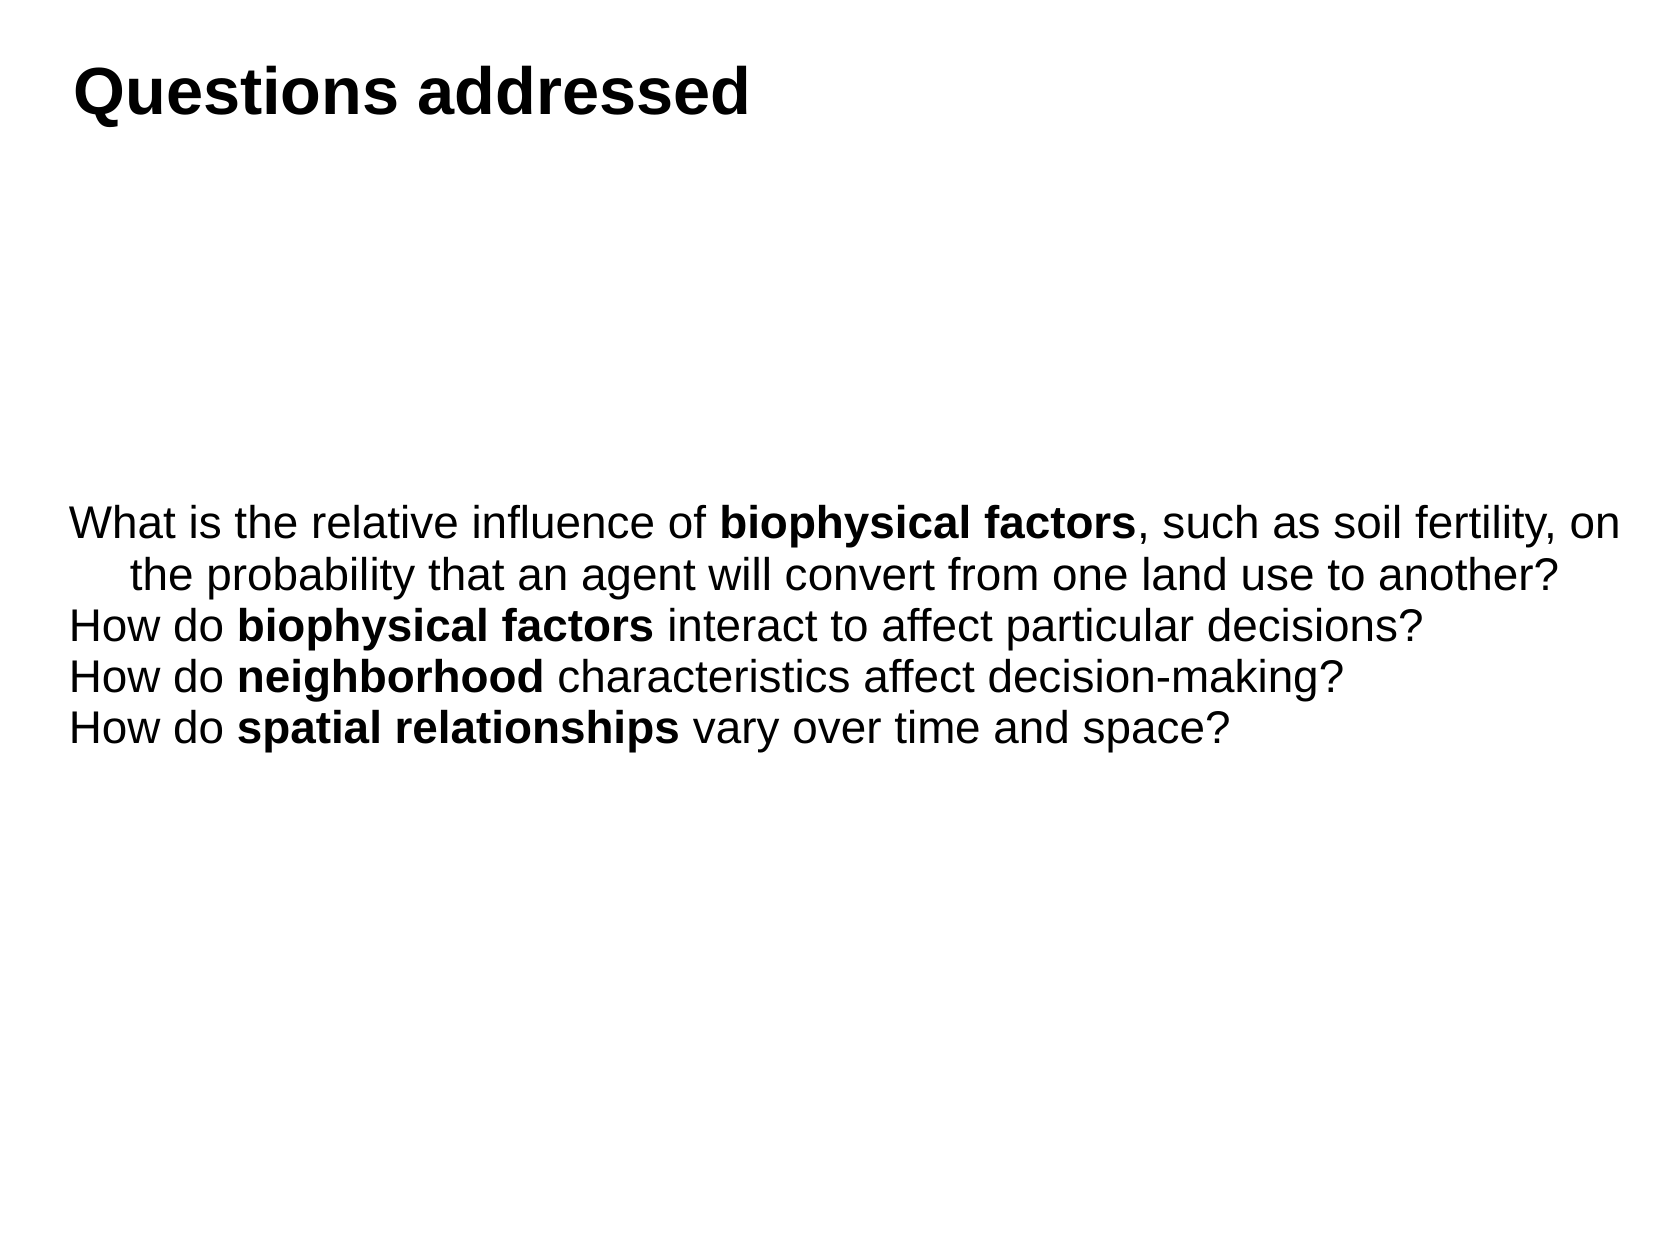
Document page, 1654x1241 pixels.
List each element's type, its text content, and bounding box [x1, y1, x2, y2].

text_box Questions addressed [59, 47, 1211, 163]
text_box What is the relative influence of biophysical factors, such as soil fertility, on the probability that an agent will convert from one land use to another? How do biophysical factors interact to affect particular decisions? How do neighborhood characteristics affect decision-making? How do spatial relationships vary over time and space? [41, 490, 1654, 850]
